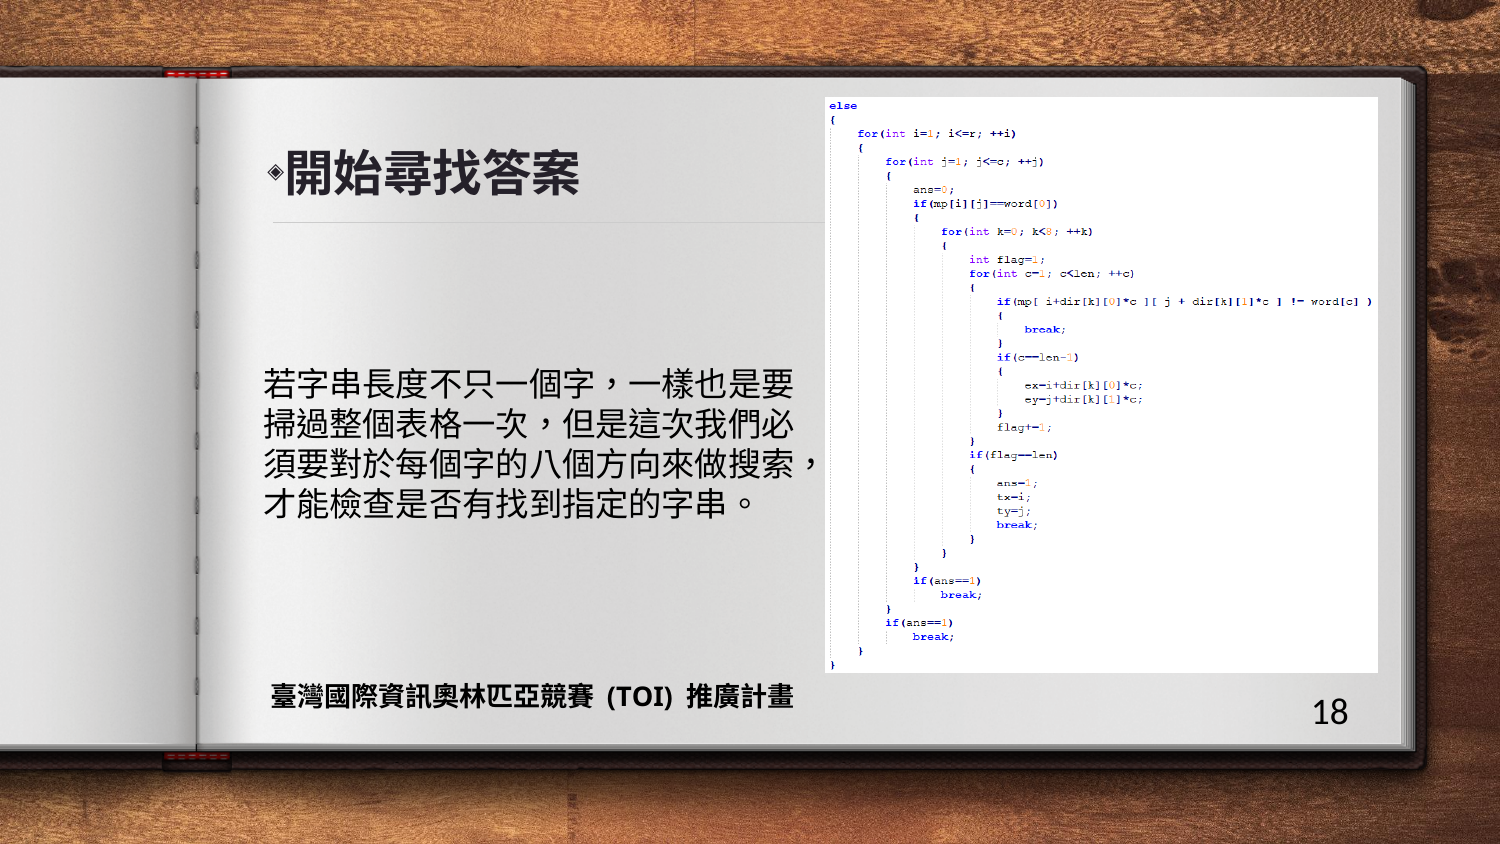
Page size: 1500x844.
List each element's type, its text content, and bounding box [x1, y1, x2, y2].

text_box 17 [1295, 672, 1386, 737]
list 開始尋找答案 [252, 126, 825, 216]
text_box 若字串長度不只一個字，一樣也是要掃過整個表格一次，但是這次我們必須要對於每個字的八個方向來做搜索，才能檢查是否有找到指定的字串。 [248, 355, 825, 533]
picture [825, 97, 1378, 673]
